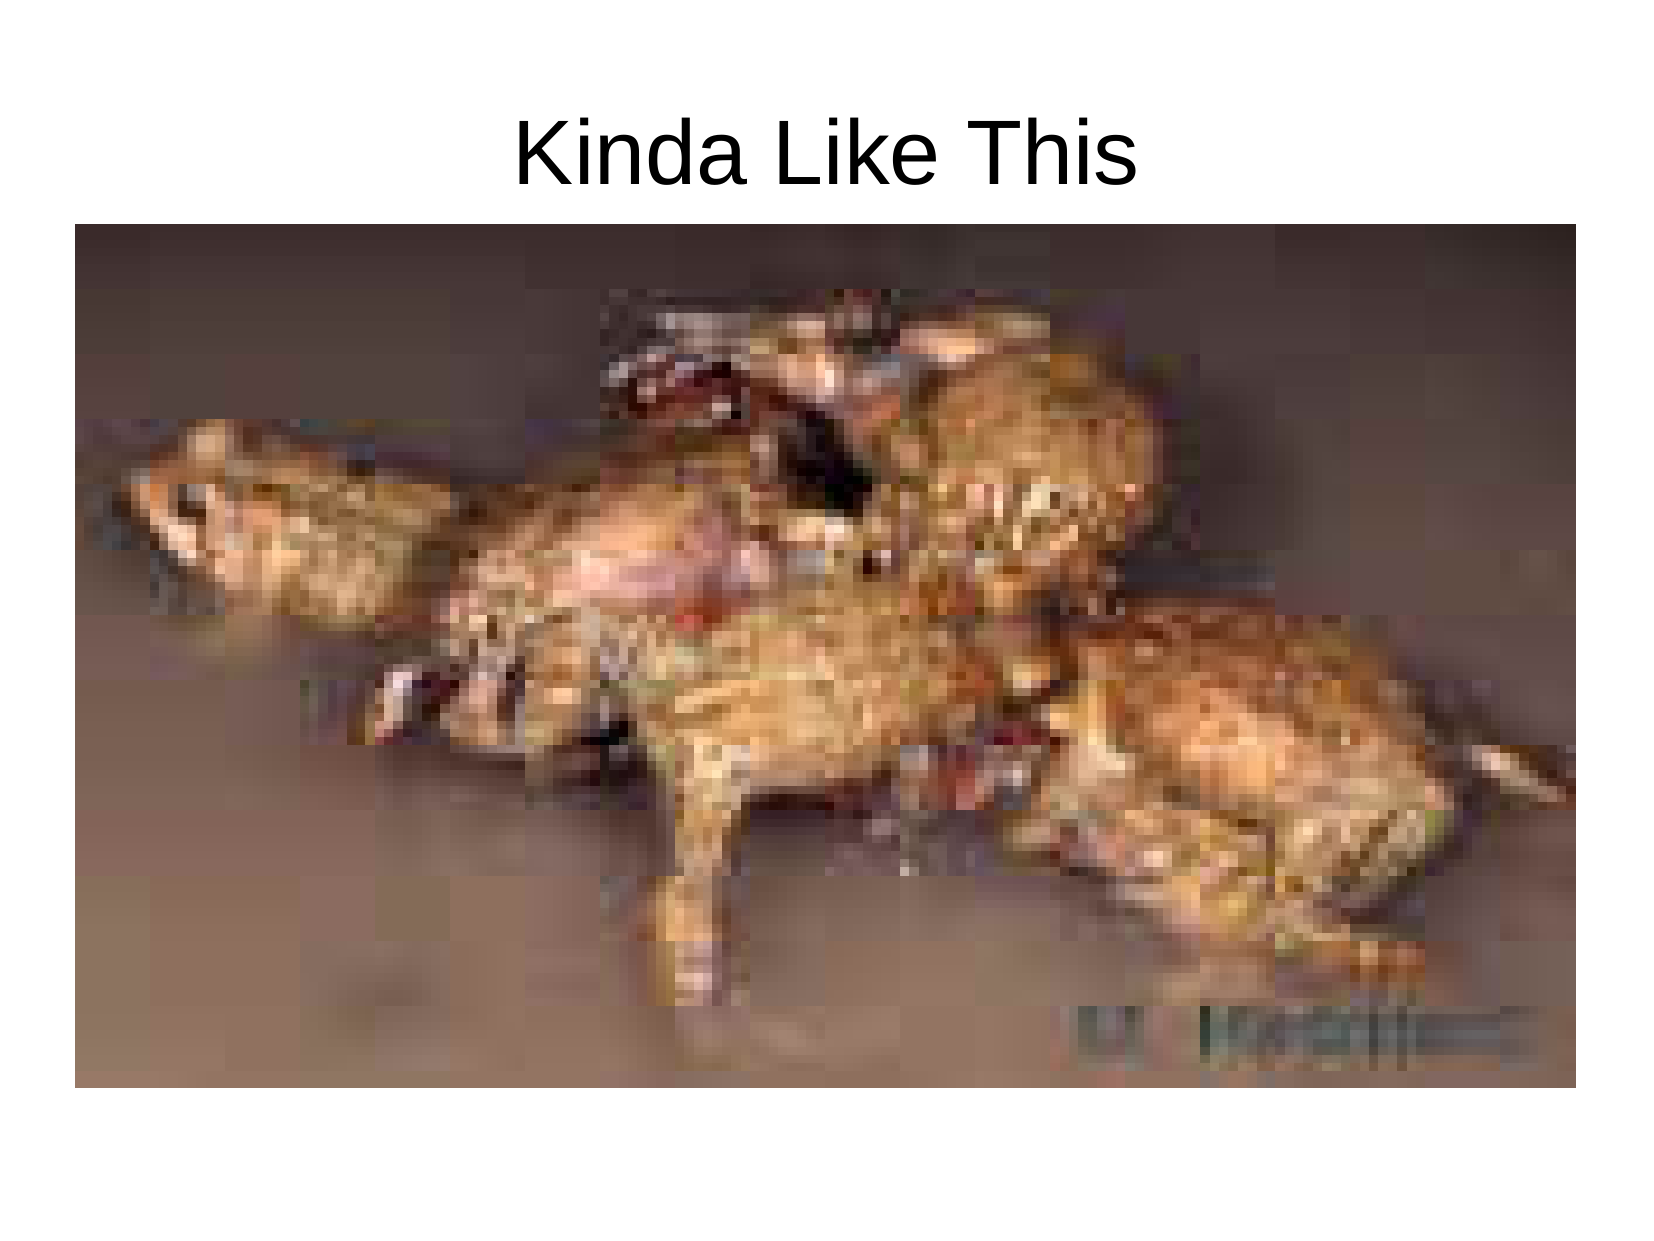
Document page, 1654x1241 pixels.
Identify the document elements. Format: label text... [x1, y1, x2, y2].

title Kinda Like This [82, 49, 1571, 224]
picture [75, 224, 1576, 1088]
